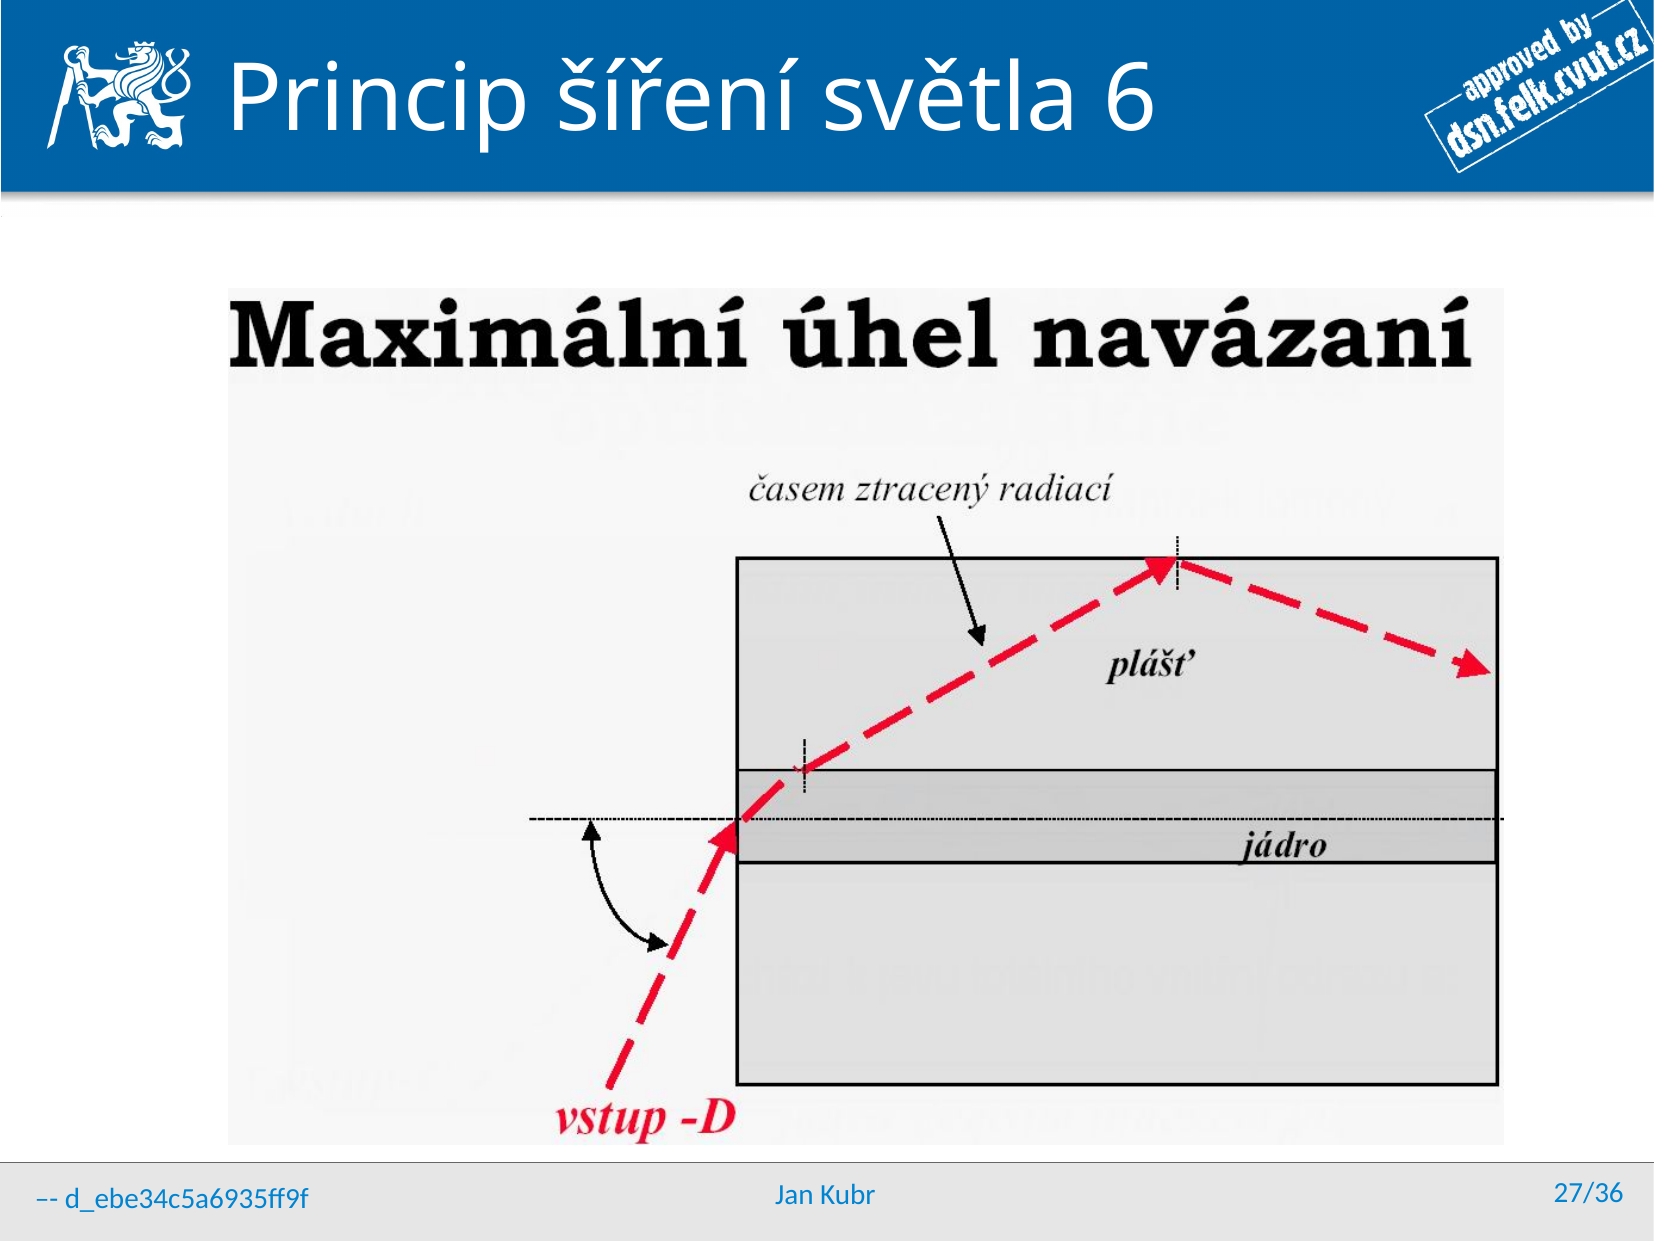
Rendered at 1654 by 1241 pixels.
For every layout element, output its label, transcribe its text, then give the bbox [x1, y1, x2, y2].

picture [228, 288, 1504, 1145]
picture [1, 0, 1654, 217]
title Princip šíření světla 6 [225, 0, 1426, 188]
